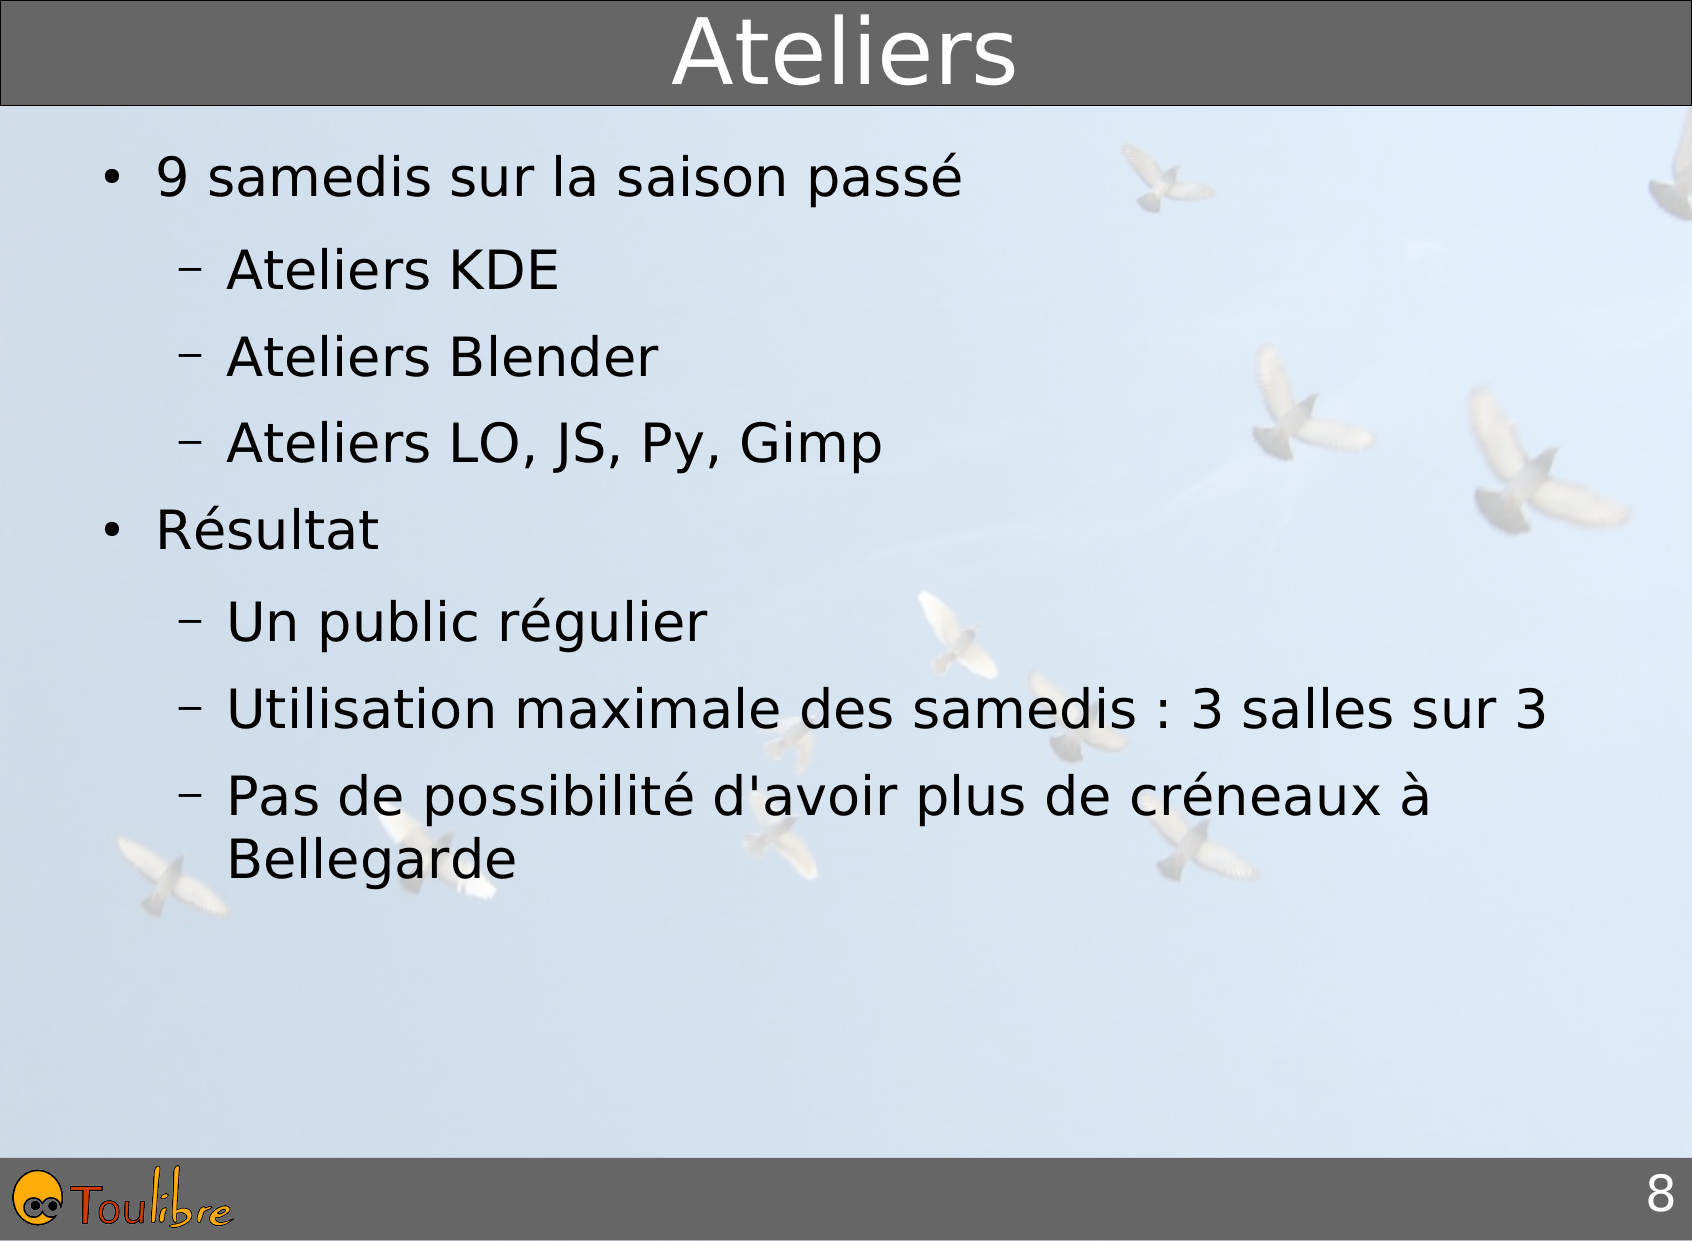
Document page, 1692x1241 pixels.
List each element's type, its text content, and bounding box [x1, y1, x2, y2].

title Ateliers [0, 0, 1692, 107]
list 9 samedis sur la saison passé Ateliers KDE Ateliers Blender Ateliers LO, JS, Py, Gimp Résultat Un public régulier Utilisation maximale des samedis : 3 salles sur 3 Pas de possibilité d'avoir plus de créneaux à Bellegarde [84, 146, 1608, 1128]
picture [12, 1165, 234, 1228]
